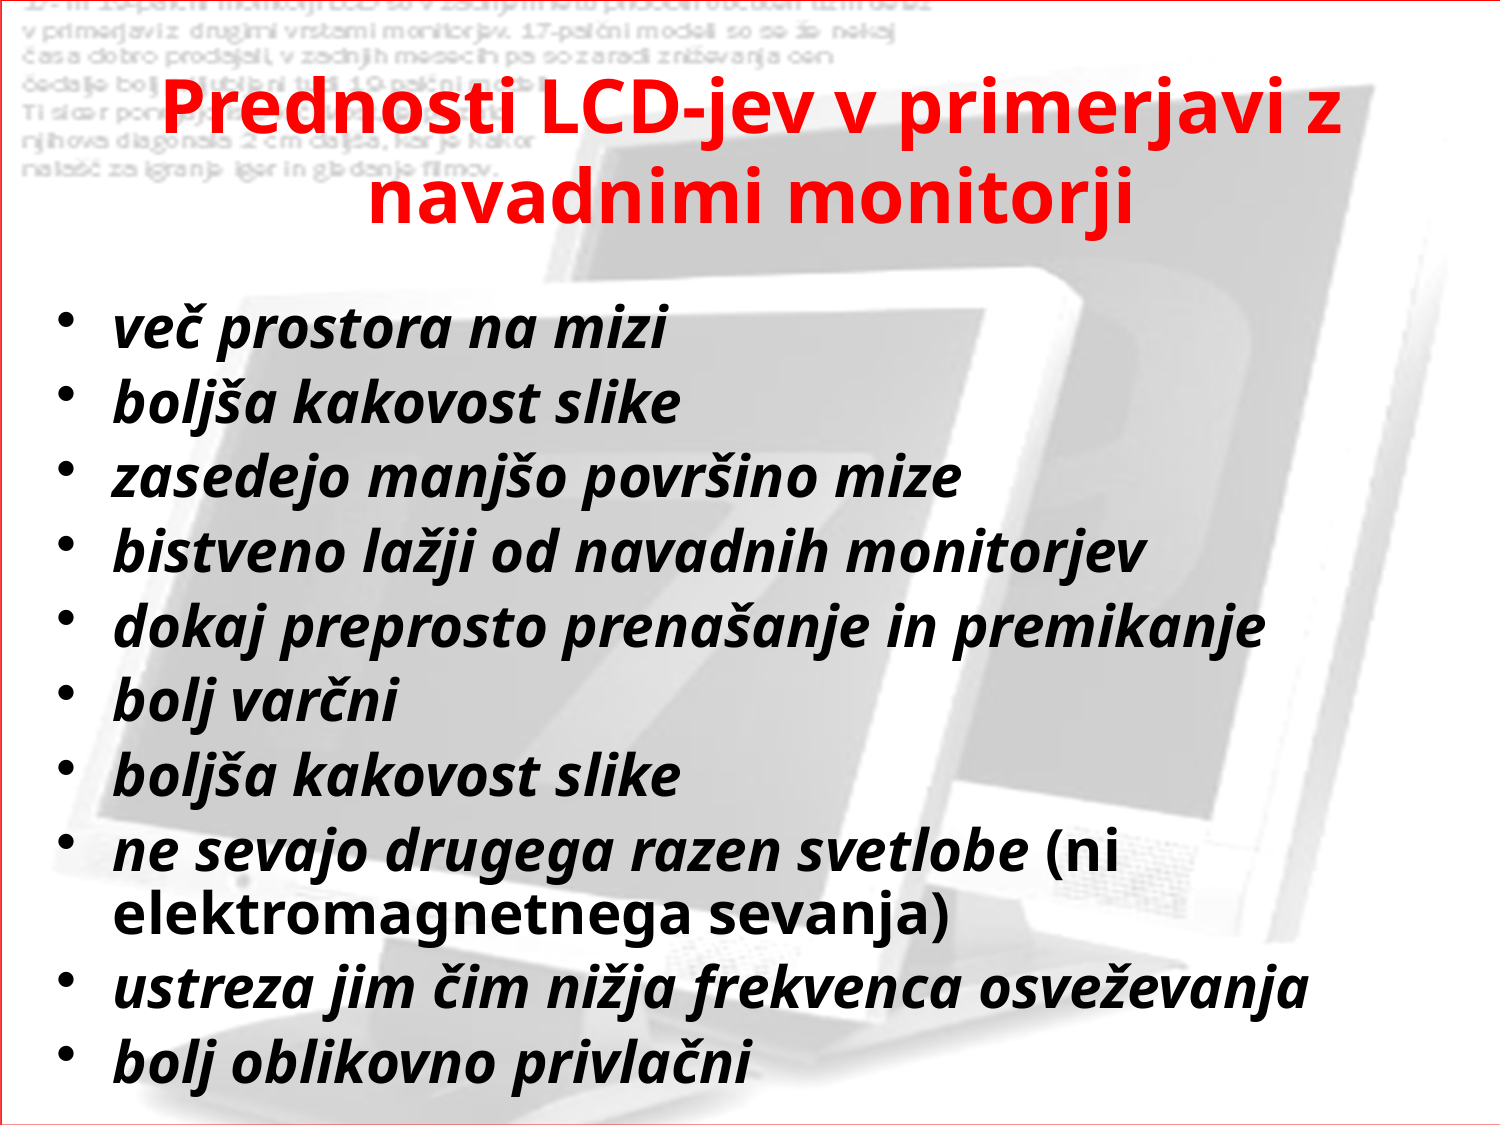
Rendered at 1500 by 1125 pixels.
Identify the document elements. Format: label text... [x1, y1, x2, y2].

picture [0, 0, 1500, 1125]
title Prednosti LCD-jev v primerjavi z navadnimi monitorji [76, 54, 1427, 243]
list več prostora na mizi boljša kakovost slike zasedejo manjšo površino mize bistveno lažji od navadnih monitorjev dokaj preprosto prenašanje in premikanje bolj varčni boljša kakovost slike ne sevajo drugega razen svetlobe (ni elektromagnetnega sevanja) ustreza jim čim nižja frekvenca osveževanja bolj oblikovno privlačni [41, 290, 1459, 1063]
